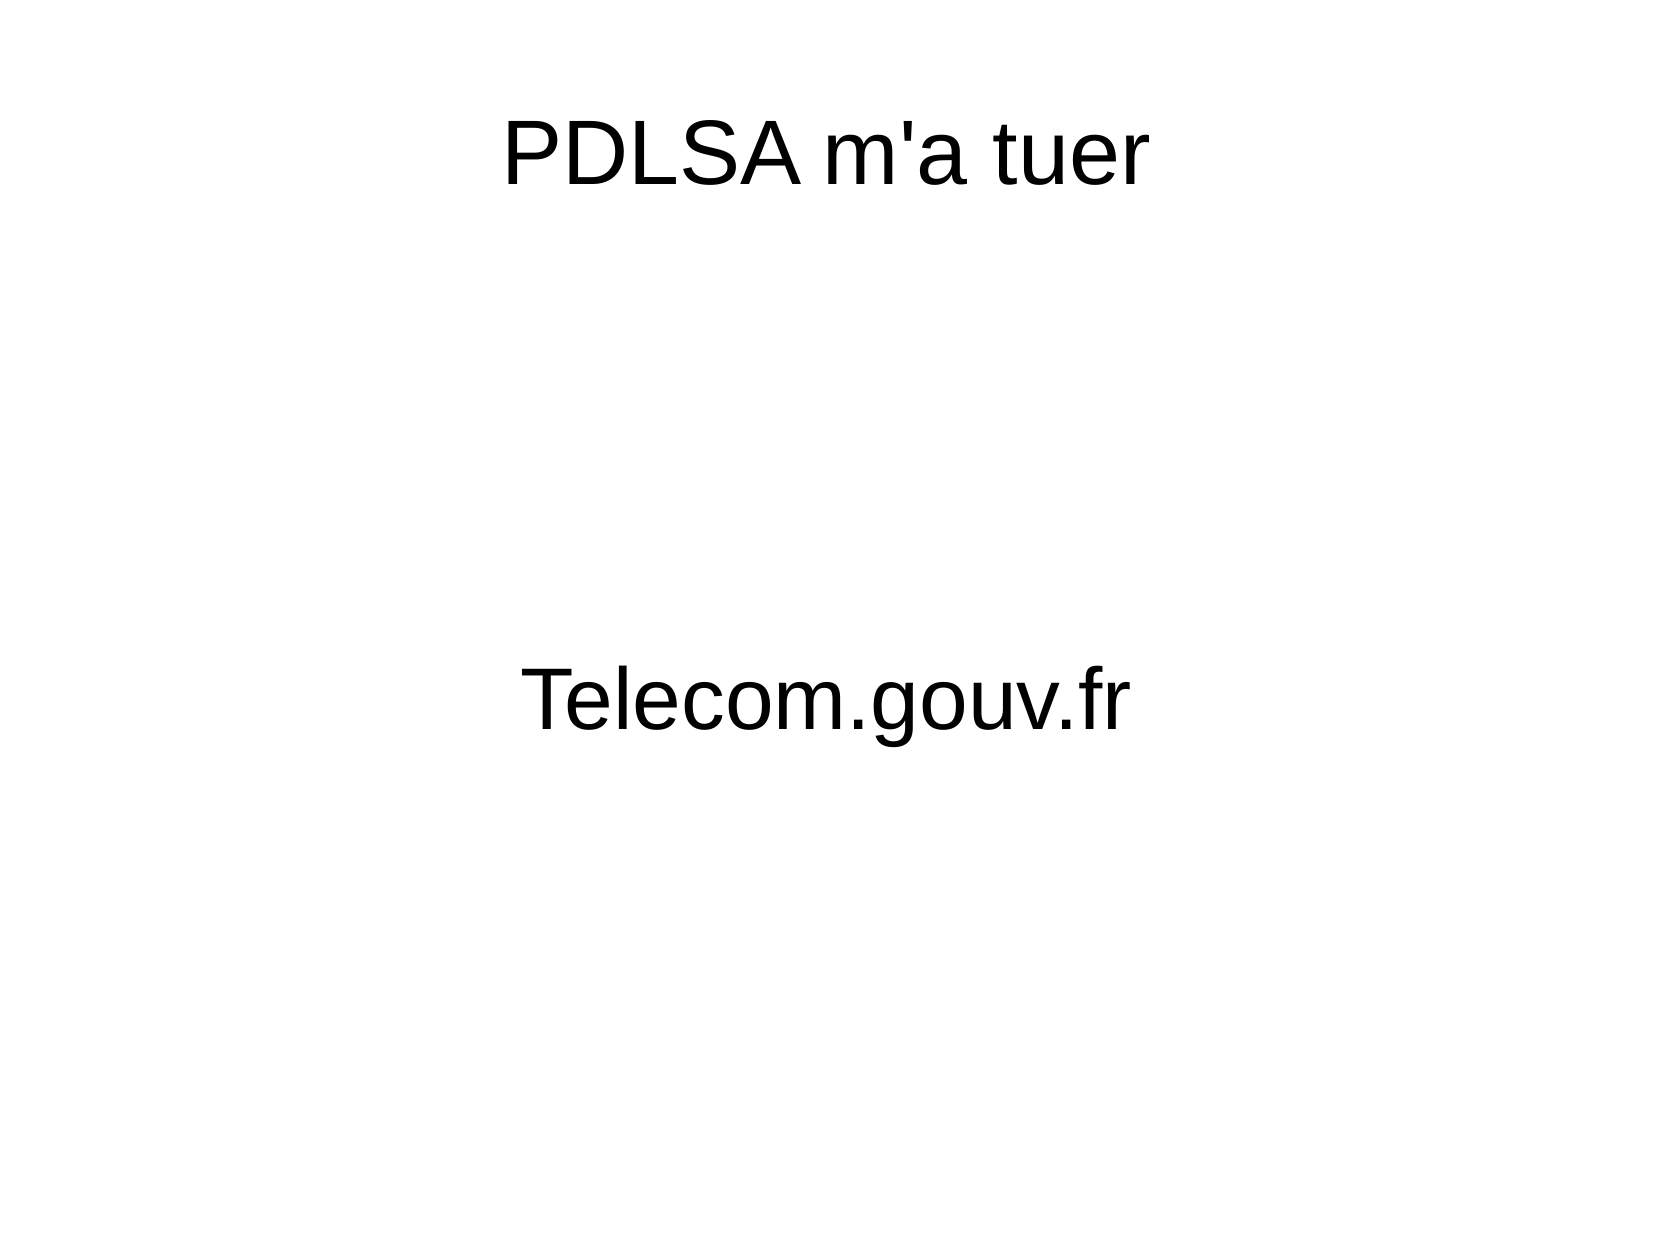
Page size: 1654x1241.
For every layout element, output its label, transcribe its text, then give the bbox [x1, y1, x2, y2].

title PDLSA m'a tuer [82, 56, 1571, 250]
subtitle Telecom.gouv.fr [82, 297, 1571, 1102]
